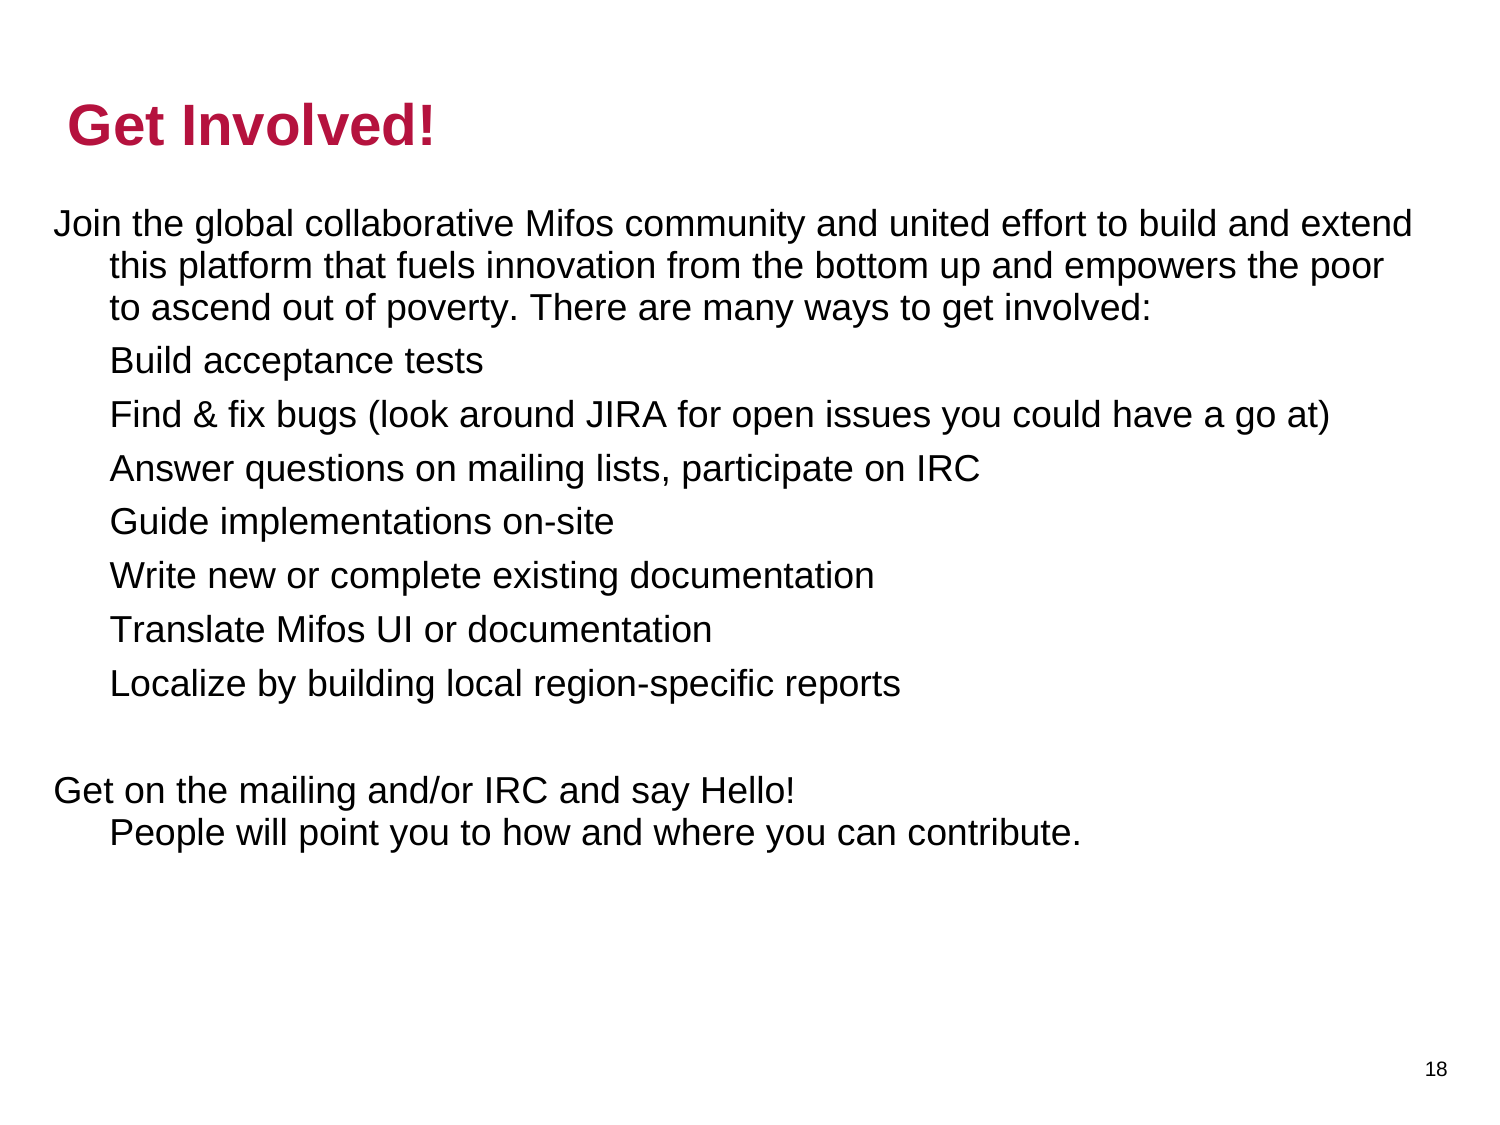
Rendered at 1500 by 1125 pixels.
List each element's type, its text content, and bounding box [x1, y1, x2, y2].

list Join the global collaborative Mifos community and united effort to build and extend this platform that fuels innovation from the bottom up and empowers the poor to ascend out of poverty. There are many ways to get involved: Build acceptance tests Find & fix bugs (look around JIRA for open issues you could have a go at) Answer questions on mailing lists, participate on IRC Guide implementations on-site Write new or complete existing documentation Translate Mifos UI or documentation Localize by building local region-specific reports Get on the mailing and/or IRC and say Hello! People will point you to how and where you can contribute. [53, 202, 1426, 905]
title Get Involved! [53, 59, 1447, 200]
